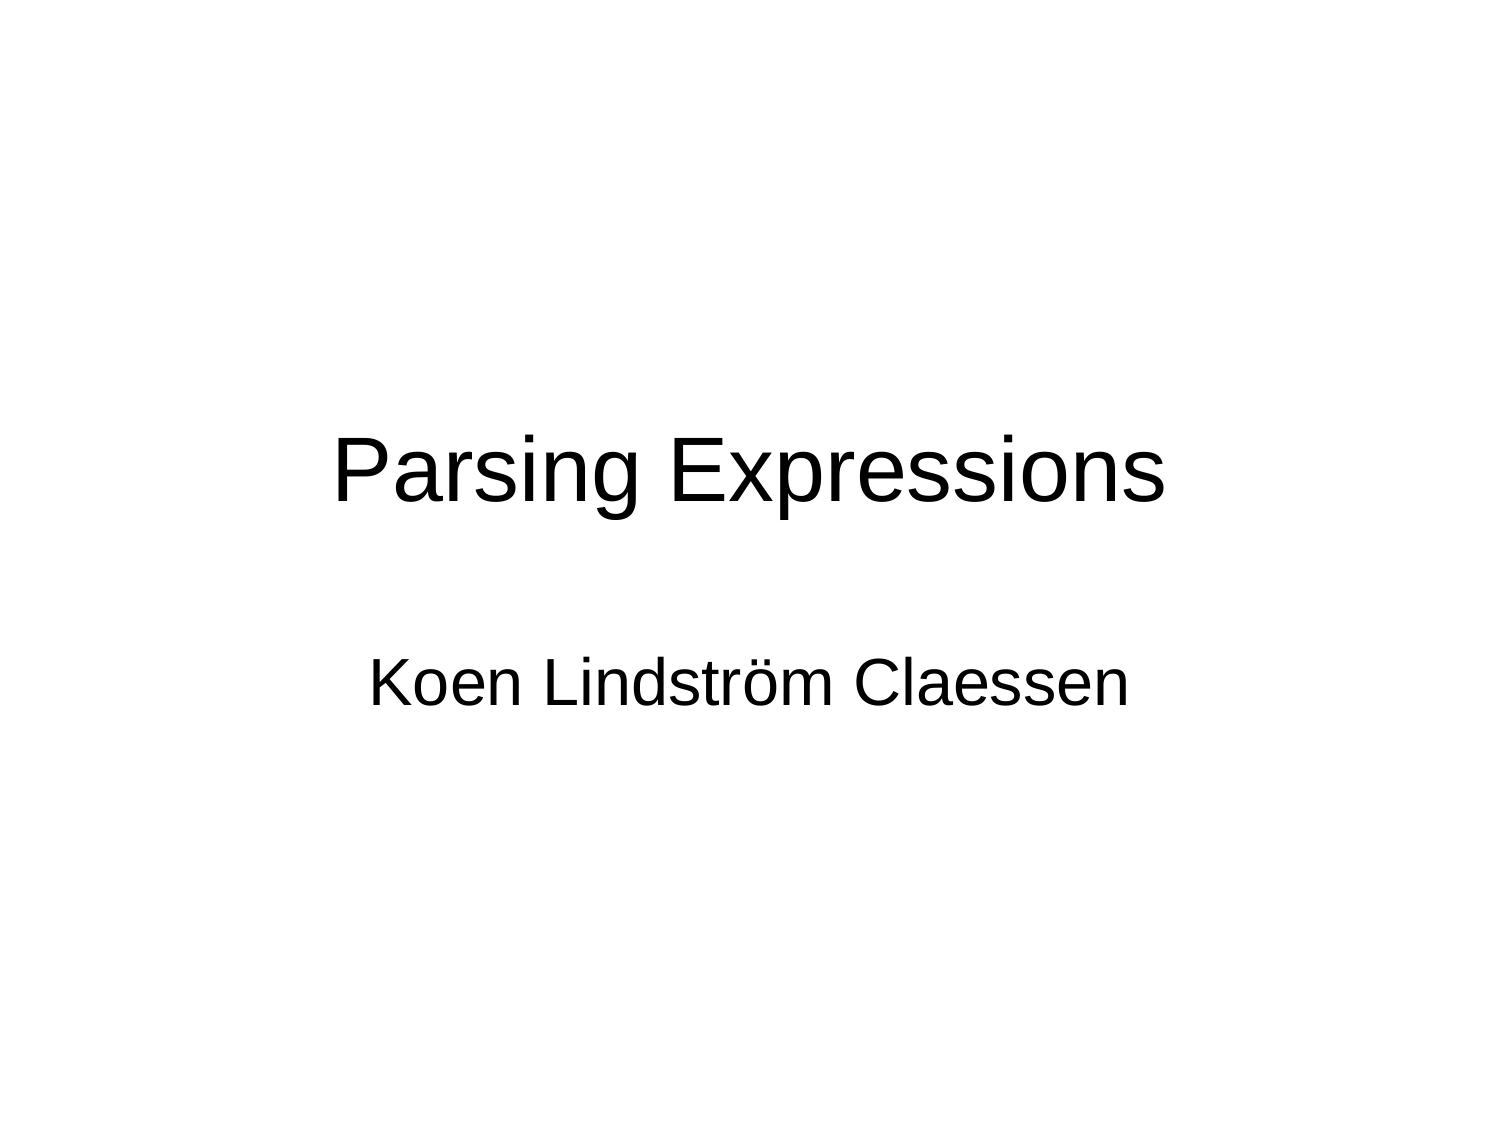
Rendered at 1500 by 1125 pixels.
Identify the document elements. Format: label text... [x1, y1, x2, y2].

subtitle Koen Lindström Claessen [225, 637, 1276, 926]
title Parsing Expressions [112, 349, 1388, 591]
